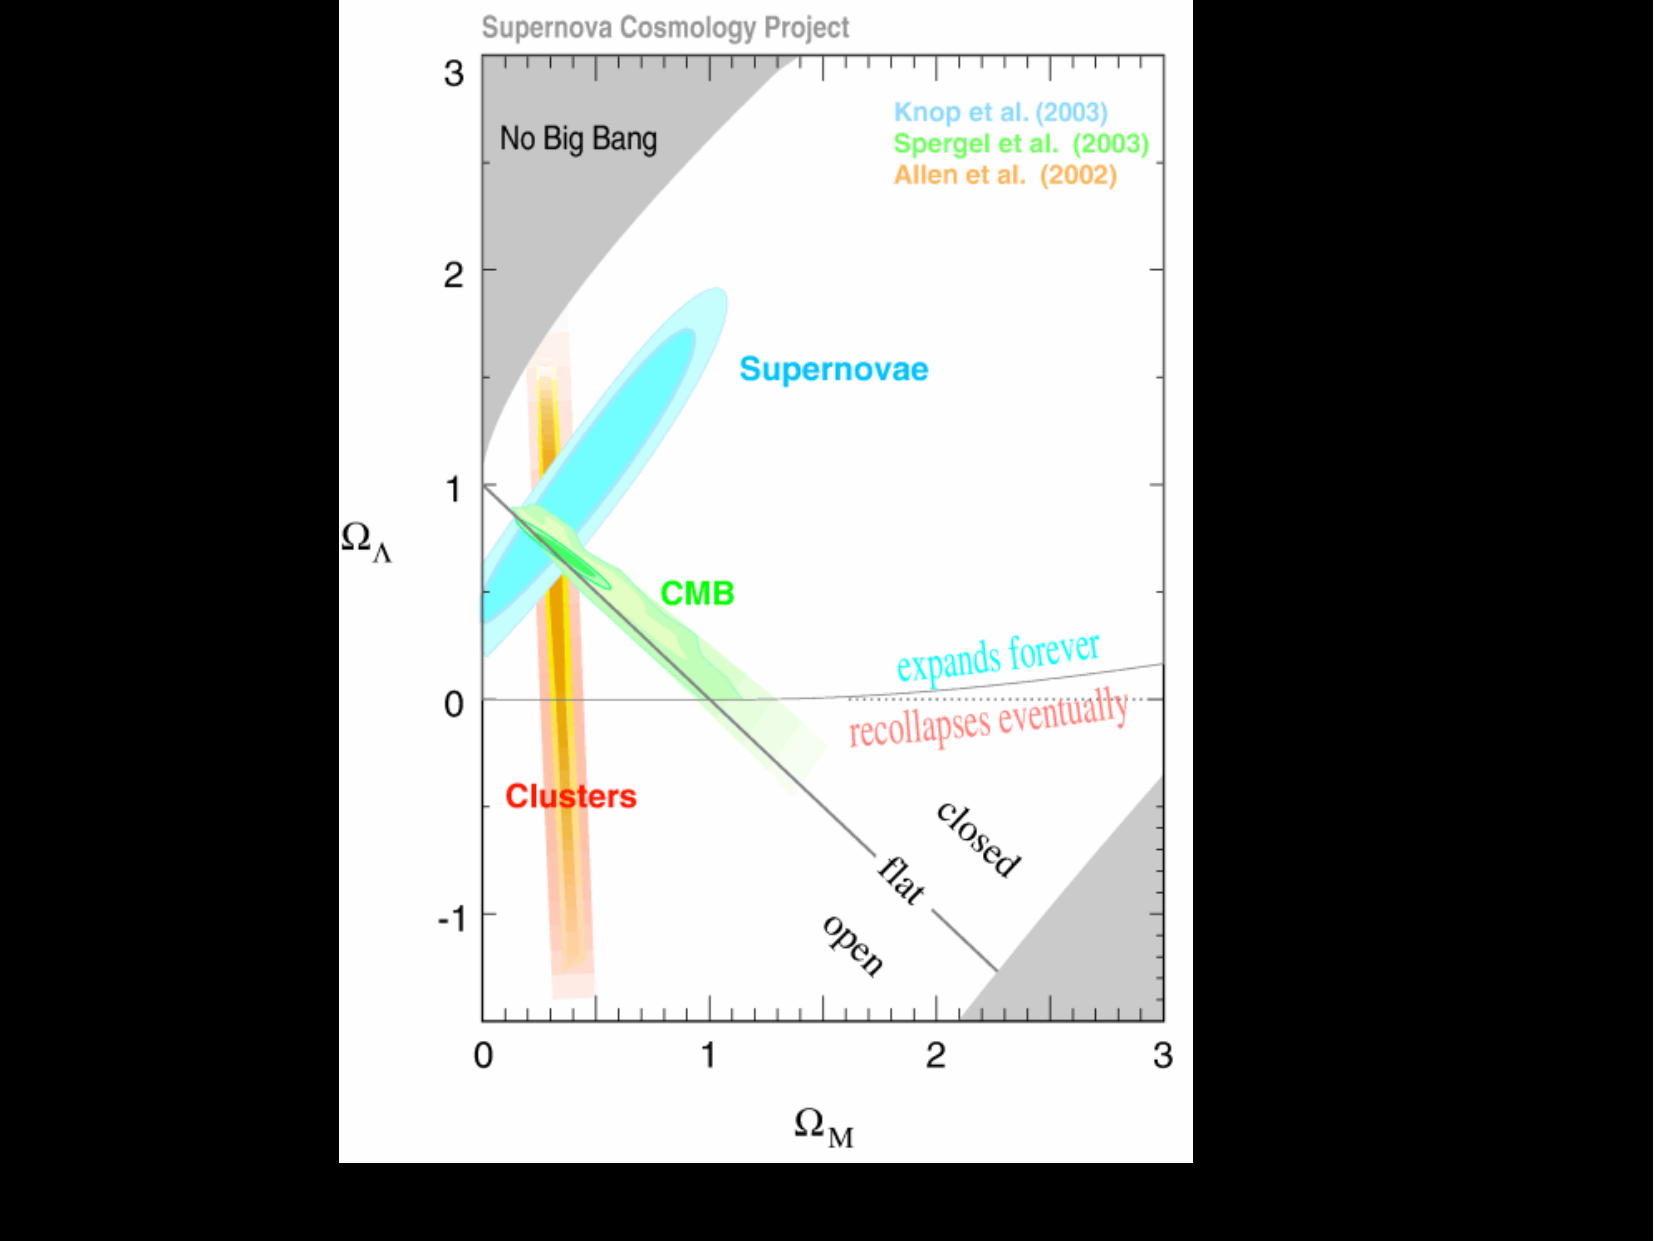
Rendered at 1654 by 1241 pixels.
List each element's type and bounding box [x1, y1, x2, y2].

picture [339, 0, 1193, 1163]
